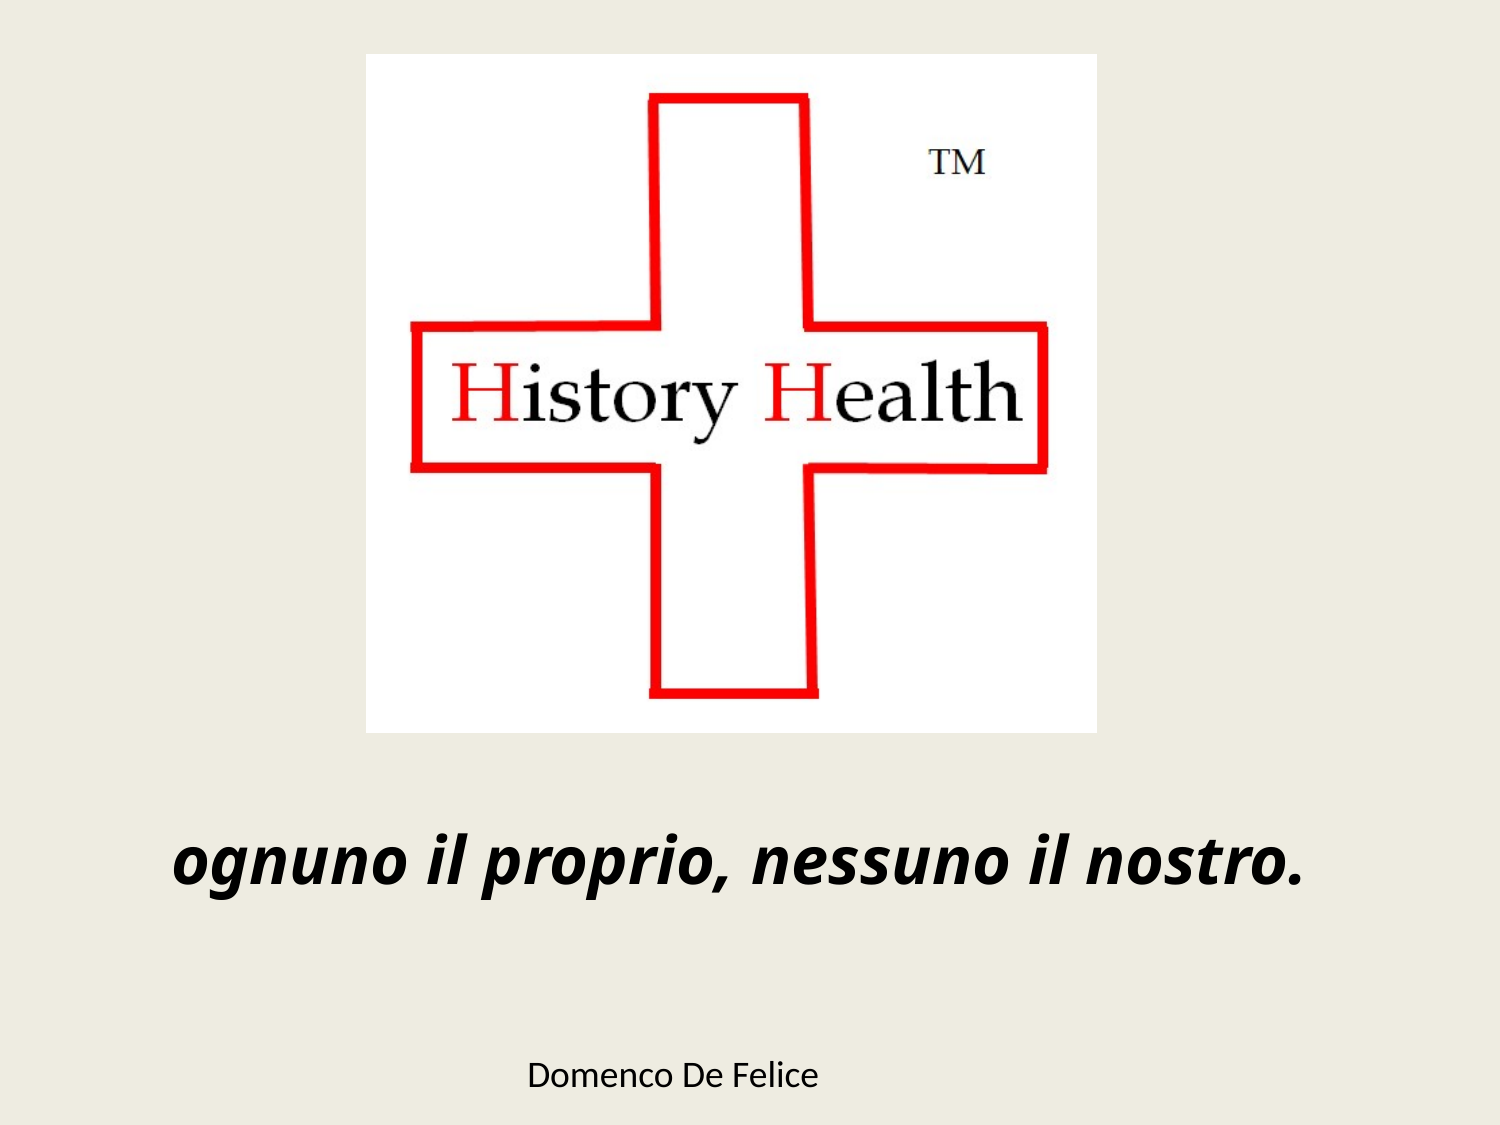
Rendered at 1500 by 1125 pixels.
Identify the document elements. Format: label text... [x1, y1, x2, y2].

picture [366, 54, 1097, 733]
footer Domenco De Felice [512, 1042, 988, 1103]
text_box ognuno il proprio, nessuno il nostro. [139, 810, 1324, 986]
